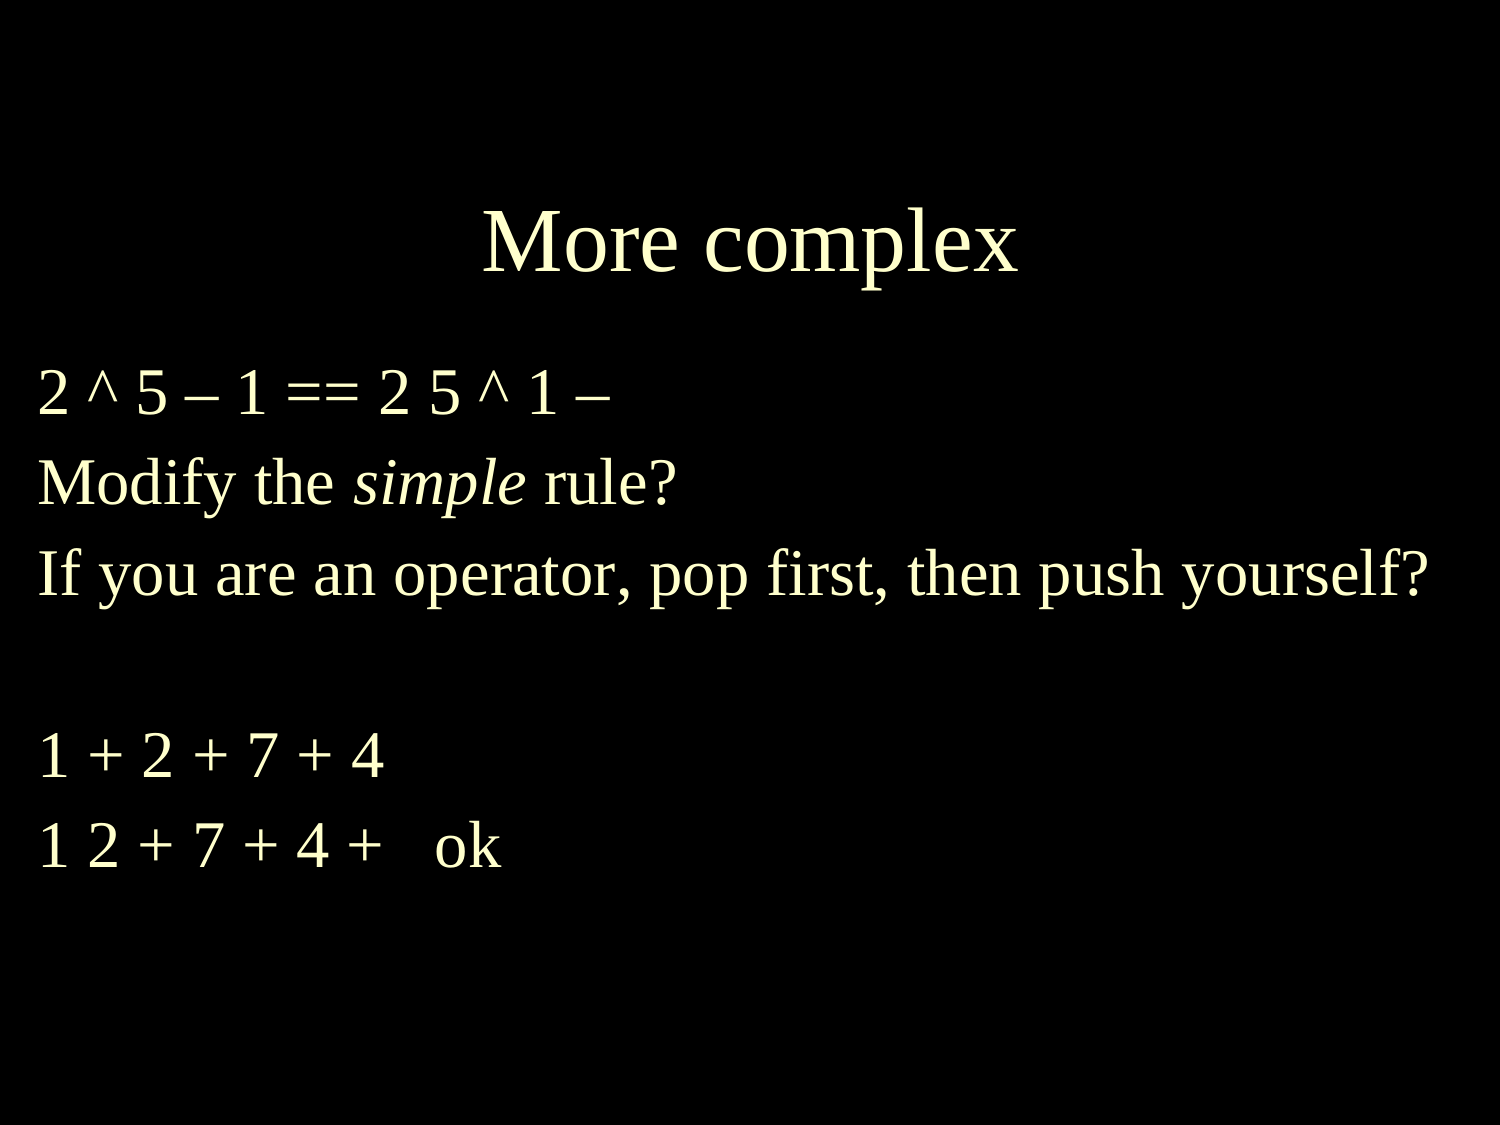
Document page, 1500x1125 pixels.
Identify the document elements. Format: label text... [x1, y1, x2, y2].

title More complex [22, 145, 1480, 336]
list 2 ^ 5 – 1 == 2 5 ^ 1 – Modify the simple rule? If you are an operator, pop first, then push yourself? 1 + 2 + 7 + 4 1 2 + 7 + 4 + ok [22, 347, 1482, 1026]
